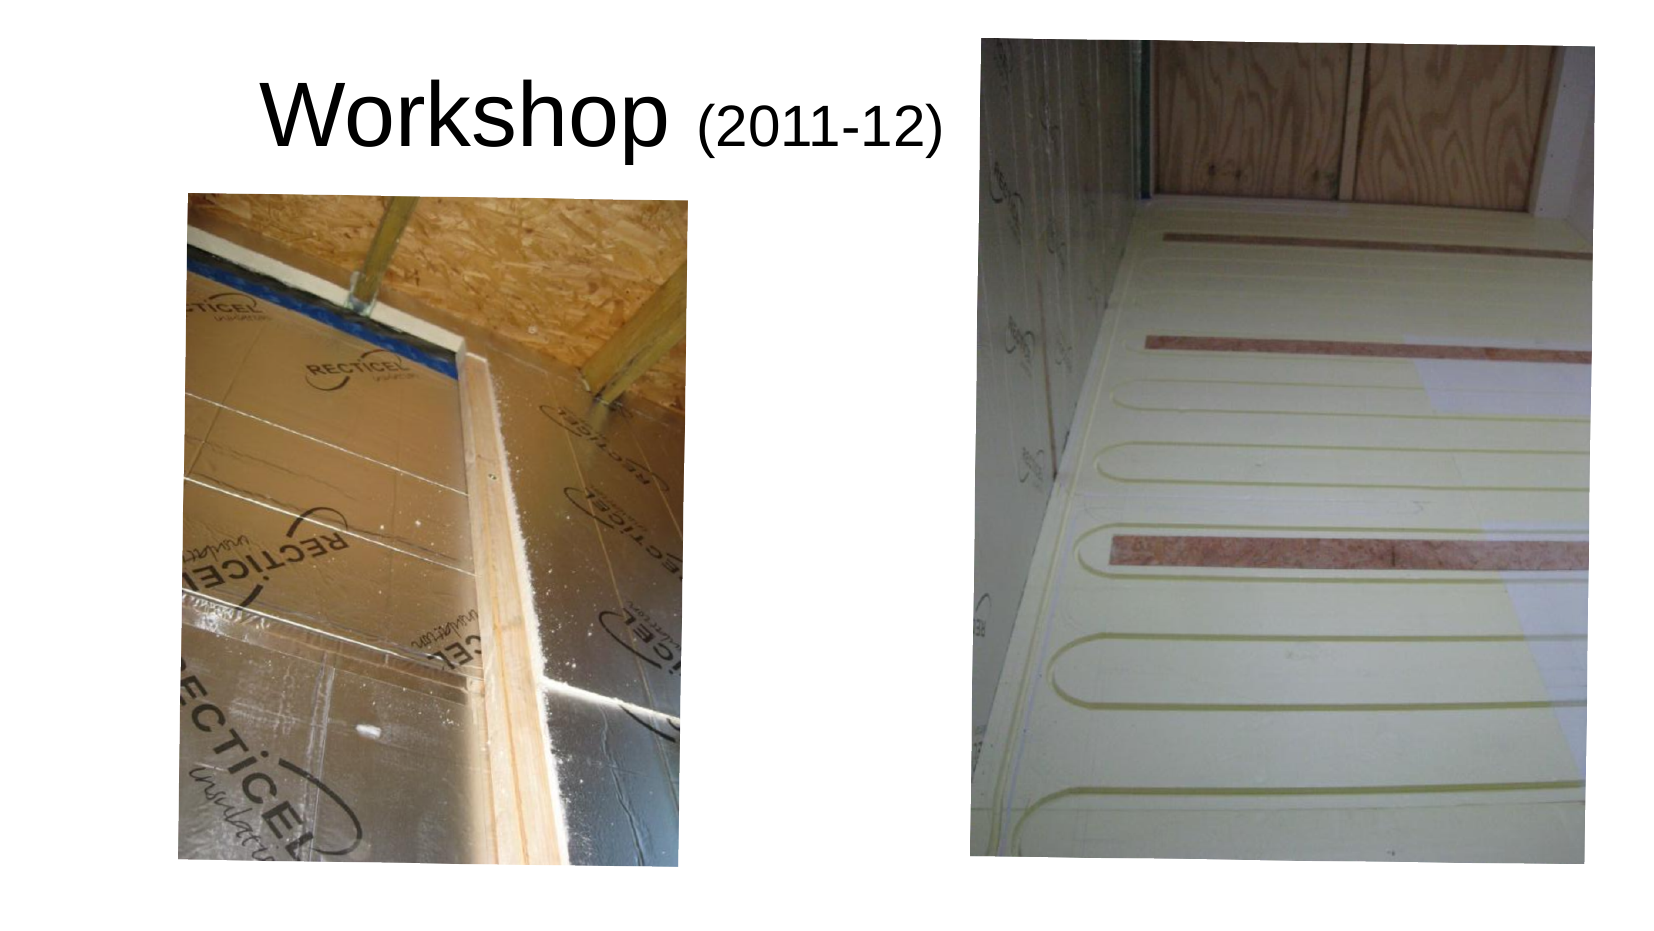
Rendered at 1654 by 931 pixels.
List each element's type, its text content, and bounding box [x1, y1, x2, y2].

picture [969, 37, 1595, 864]
picture [177, 192, 688, 867]
title Workshop (2011-12) [82, 37, 980, 193]
